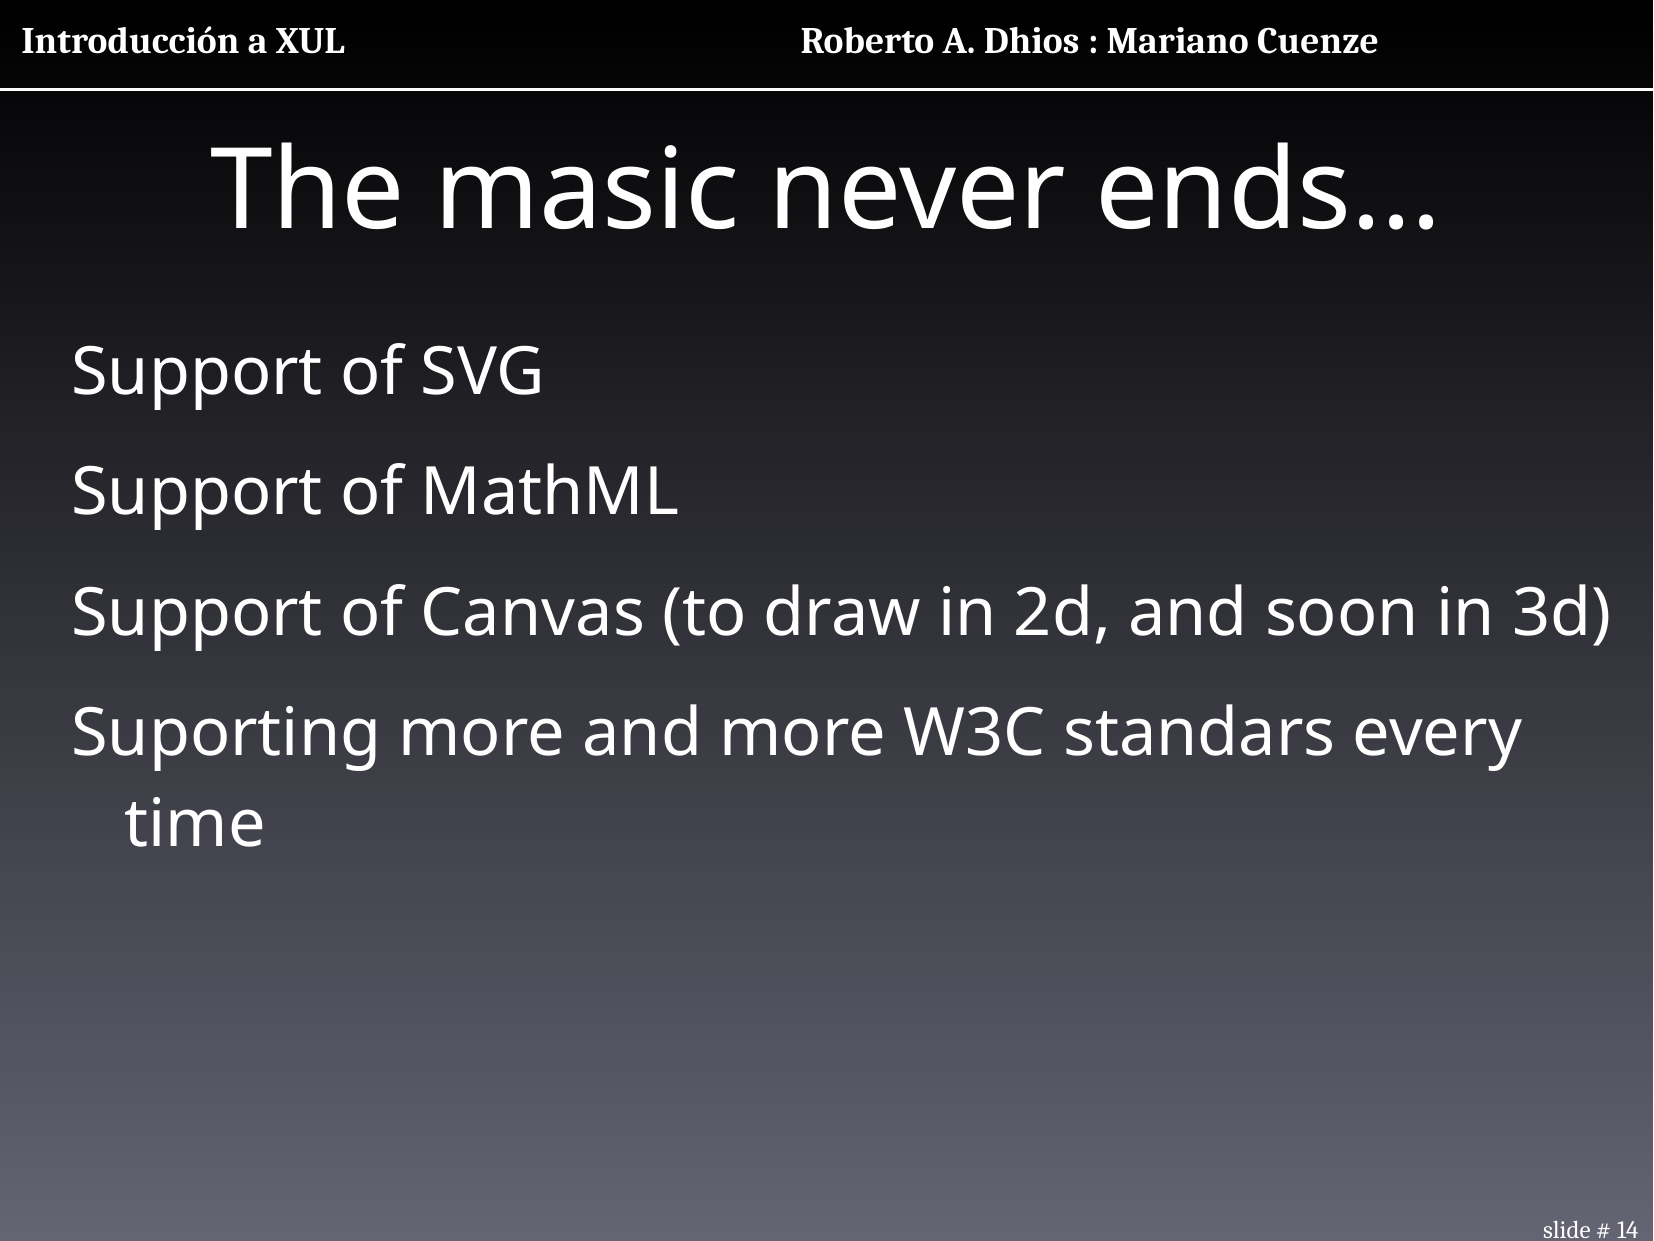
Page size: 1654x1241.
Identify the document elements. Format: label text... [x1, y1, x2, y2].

list Support of SVG Support of MathML Support of Canvas (to draw in 2d, and soon in 3d) Suporting more and more W3C standars every time [53, 323, 1625, 916]
text_box Introducción a XUL Roberto A. Dhios : Mariano Cuenze [6, 12, 1653, 71]
title The masic never ends... [29, 91, 1625, 281]
